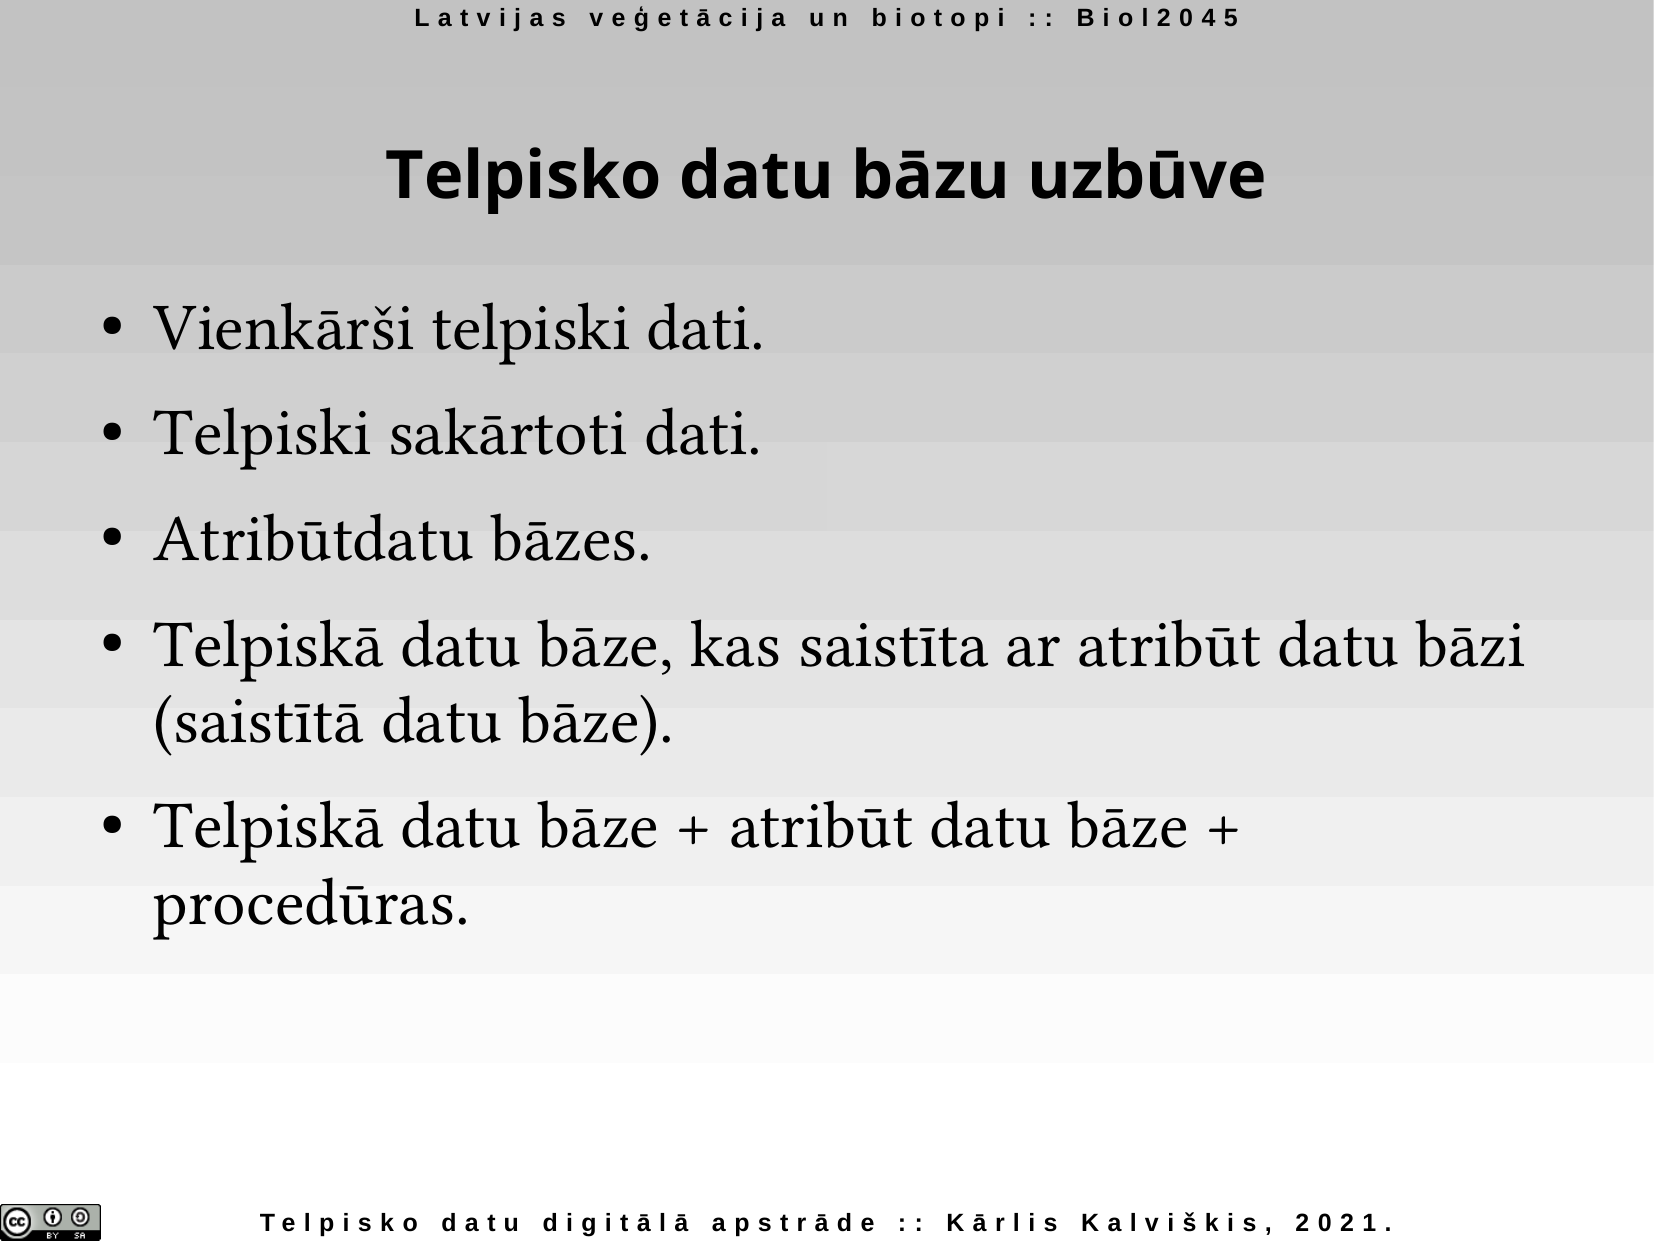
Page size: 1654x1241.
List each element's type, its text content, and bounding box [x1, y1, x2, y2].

picture [0, 0, 1654, 1241]
title Telpisko datu bāzu uzbūve [29, 49, 1625, 296]
list Vienkārši telpiski dati. Telpiski sakārtoti dati. Atribūtdatu bāzes. Telpiskā datu bāze, kas saistīta ar atribūt datu bāzi (saistītā datu bāze). Telpiskā datu bāze + atribūt datu bāze + procedūras. [82, 289, 1571, 1113]
